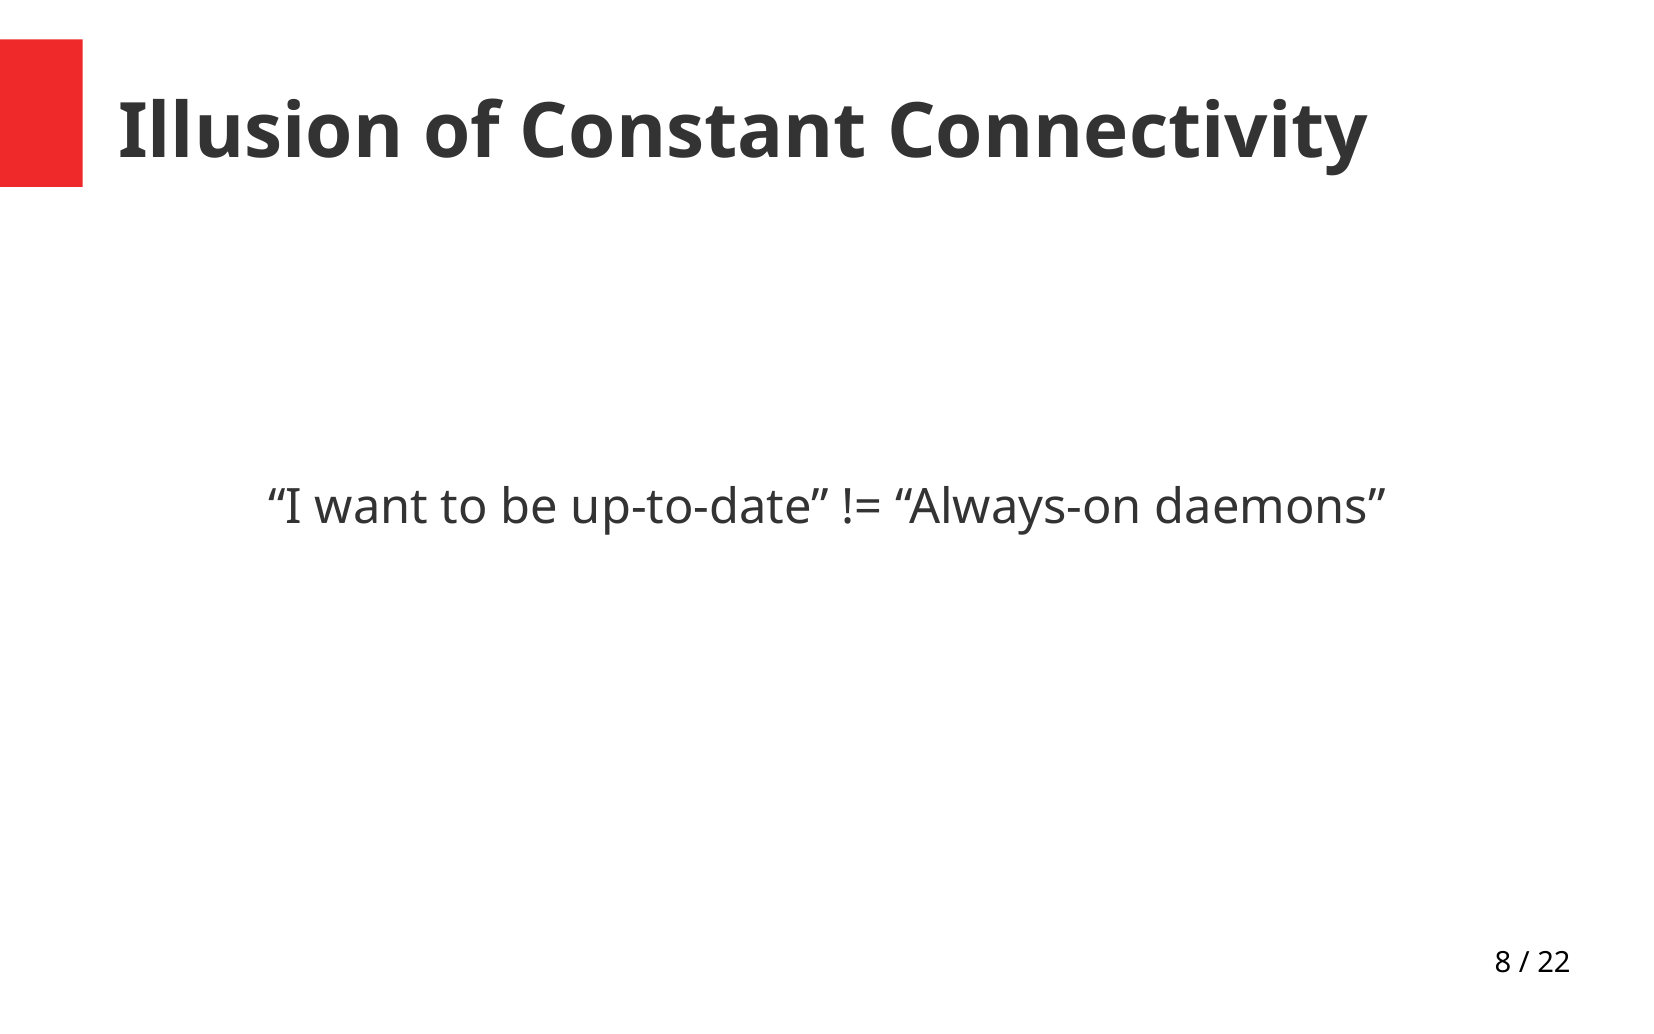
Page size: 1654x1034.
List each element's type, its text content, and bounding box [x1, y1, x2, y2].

list “I want to be up-to-date” != “Always-on daemons” [106, 471, 1547, 562]
title Illusion of Constant Connectivity [118, 41, 1571, 214]
